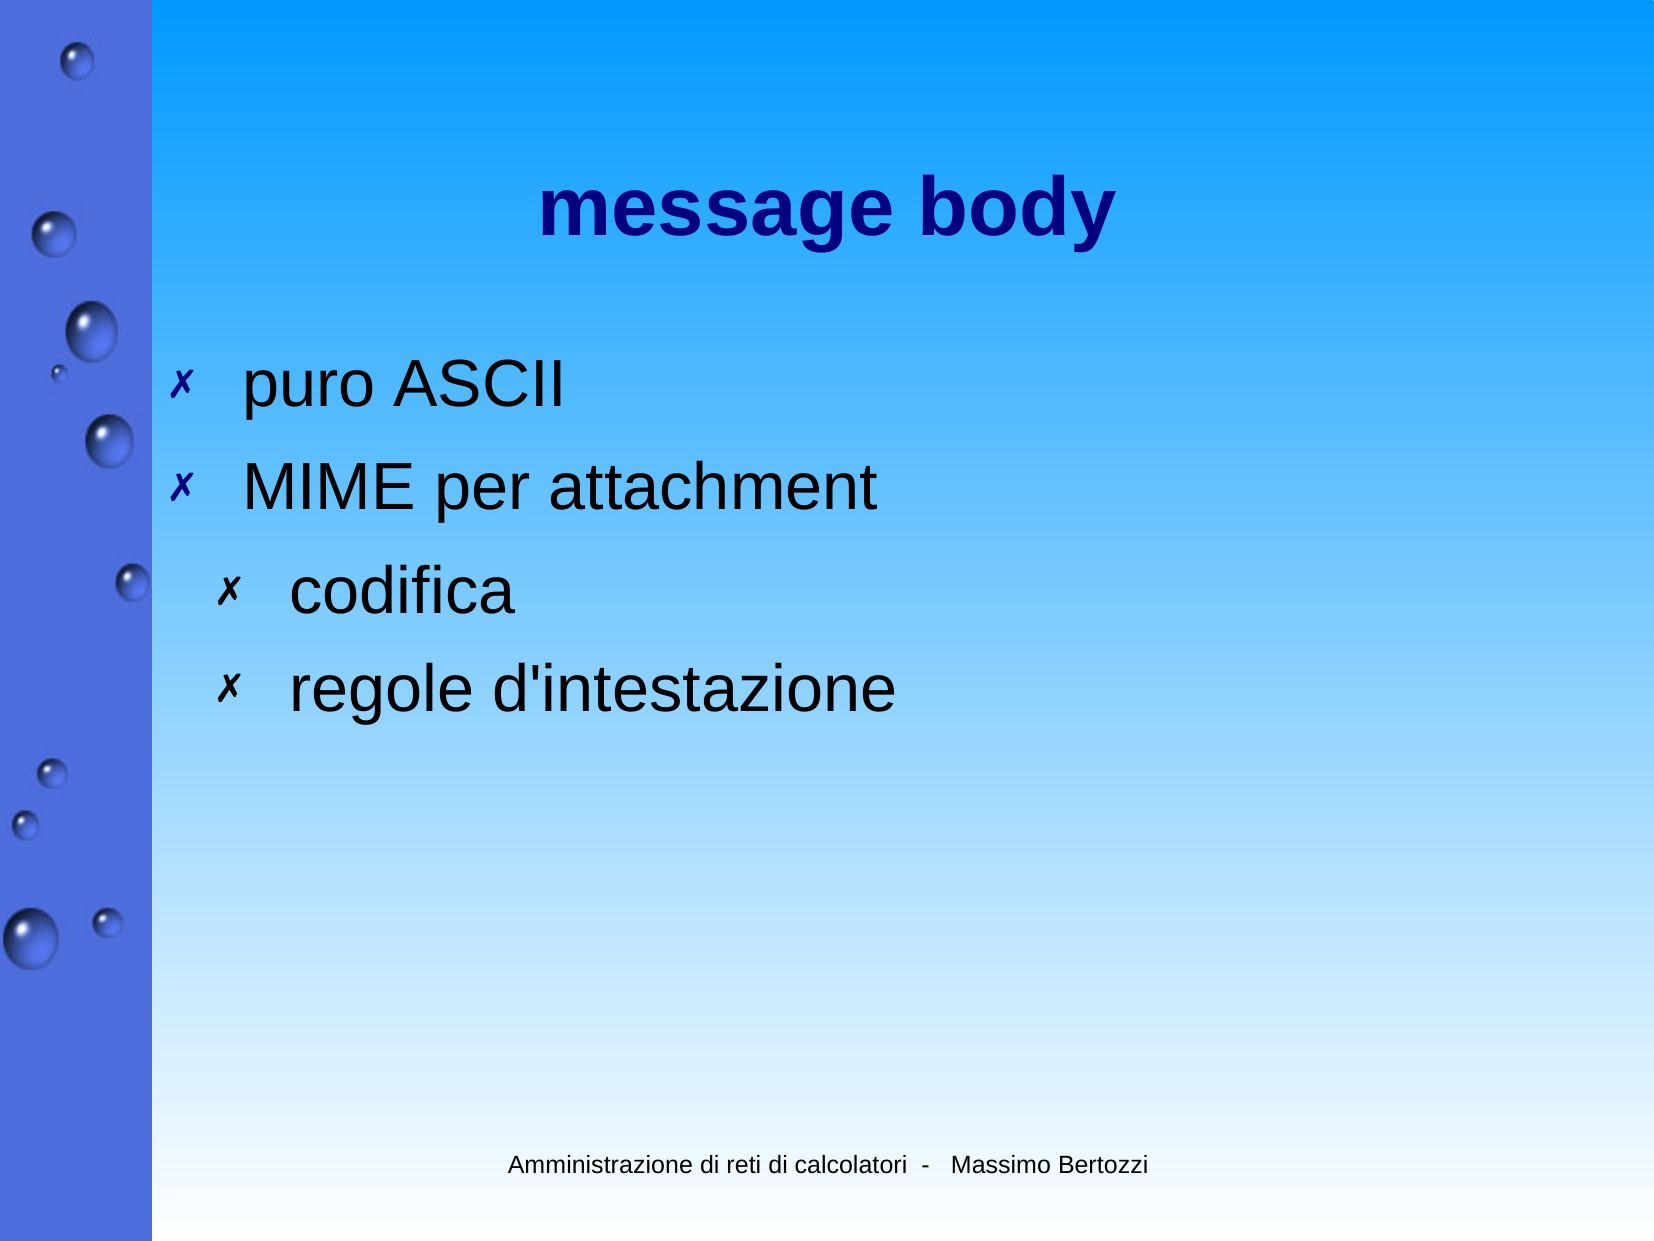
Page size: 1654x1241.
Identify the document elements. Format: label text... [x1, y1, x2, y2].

title message body [121, 102, 1534, 311]
picture [0, 0, 152, 1241]
list puro ASCII MIME per attachment codifica regole d'intestazione [159, 346, 1572, 1128]
